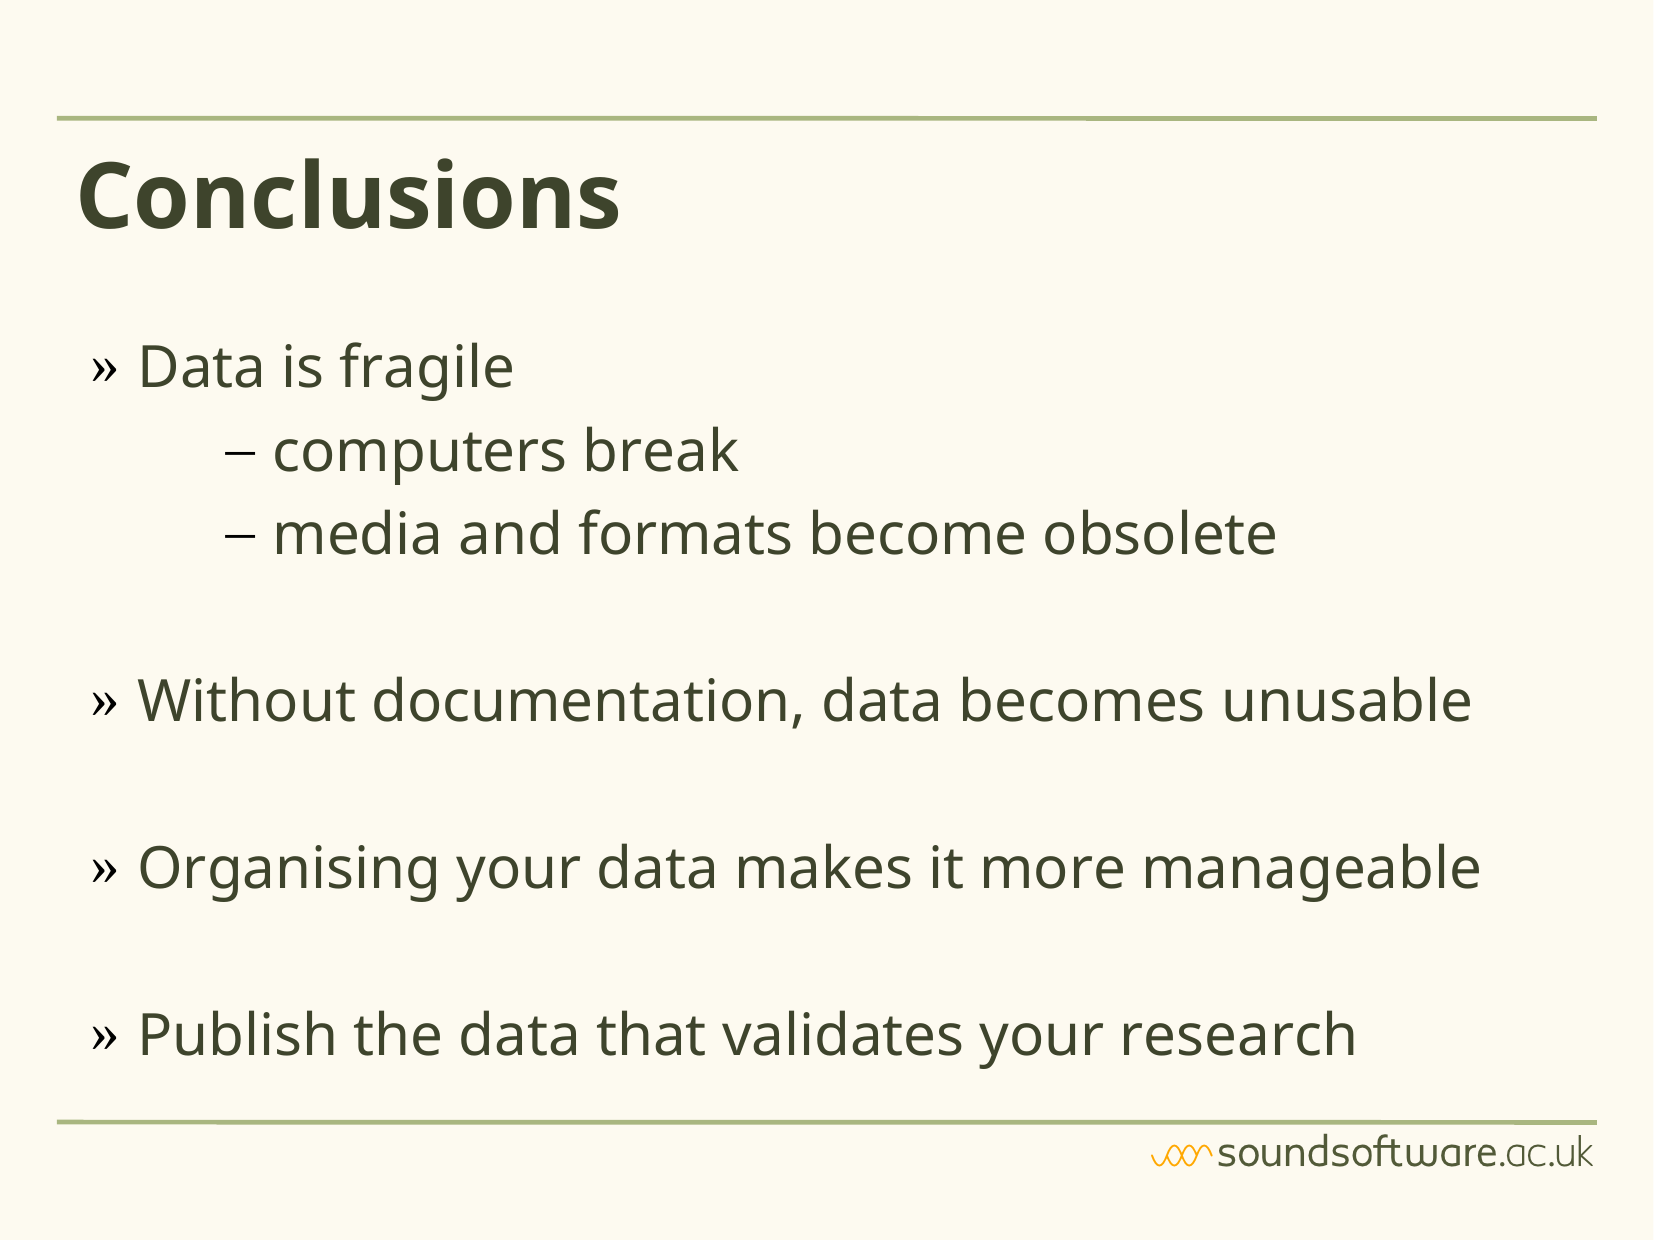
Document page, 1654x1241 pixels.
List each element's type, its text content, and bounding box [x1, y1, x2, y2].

title Conclusions [59, 109, 1594, 274]
list Data is fragile computers break media and formats become obsolete Without documentation, data becomes unusable Organising your data makes it more manageable Publish the data that validates your research [59, 321, 1594, 1140]
picture [1151, 1140, 1593, 1167]
